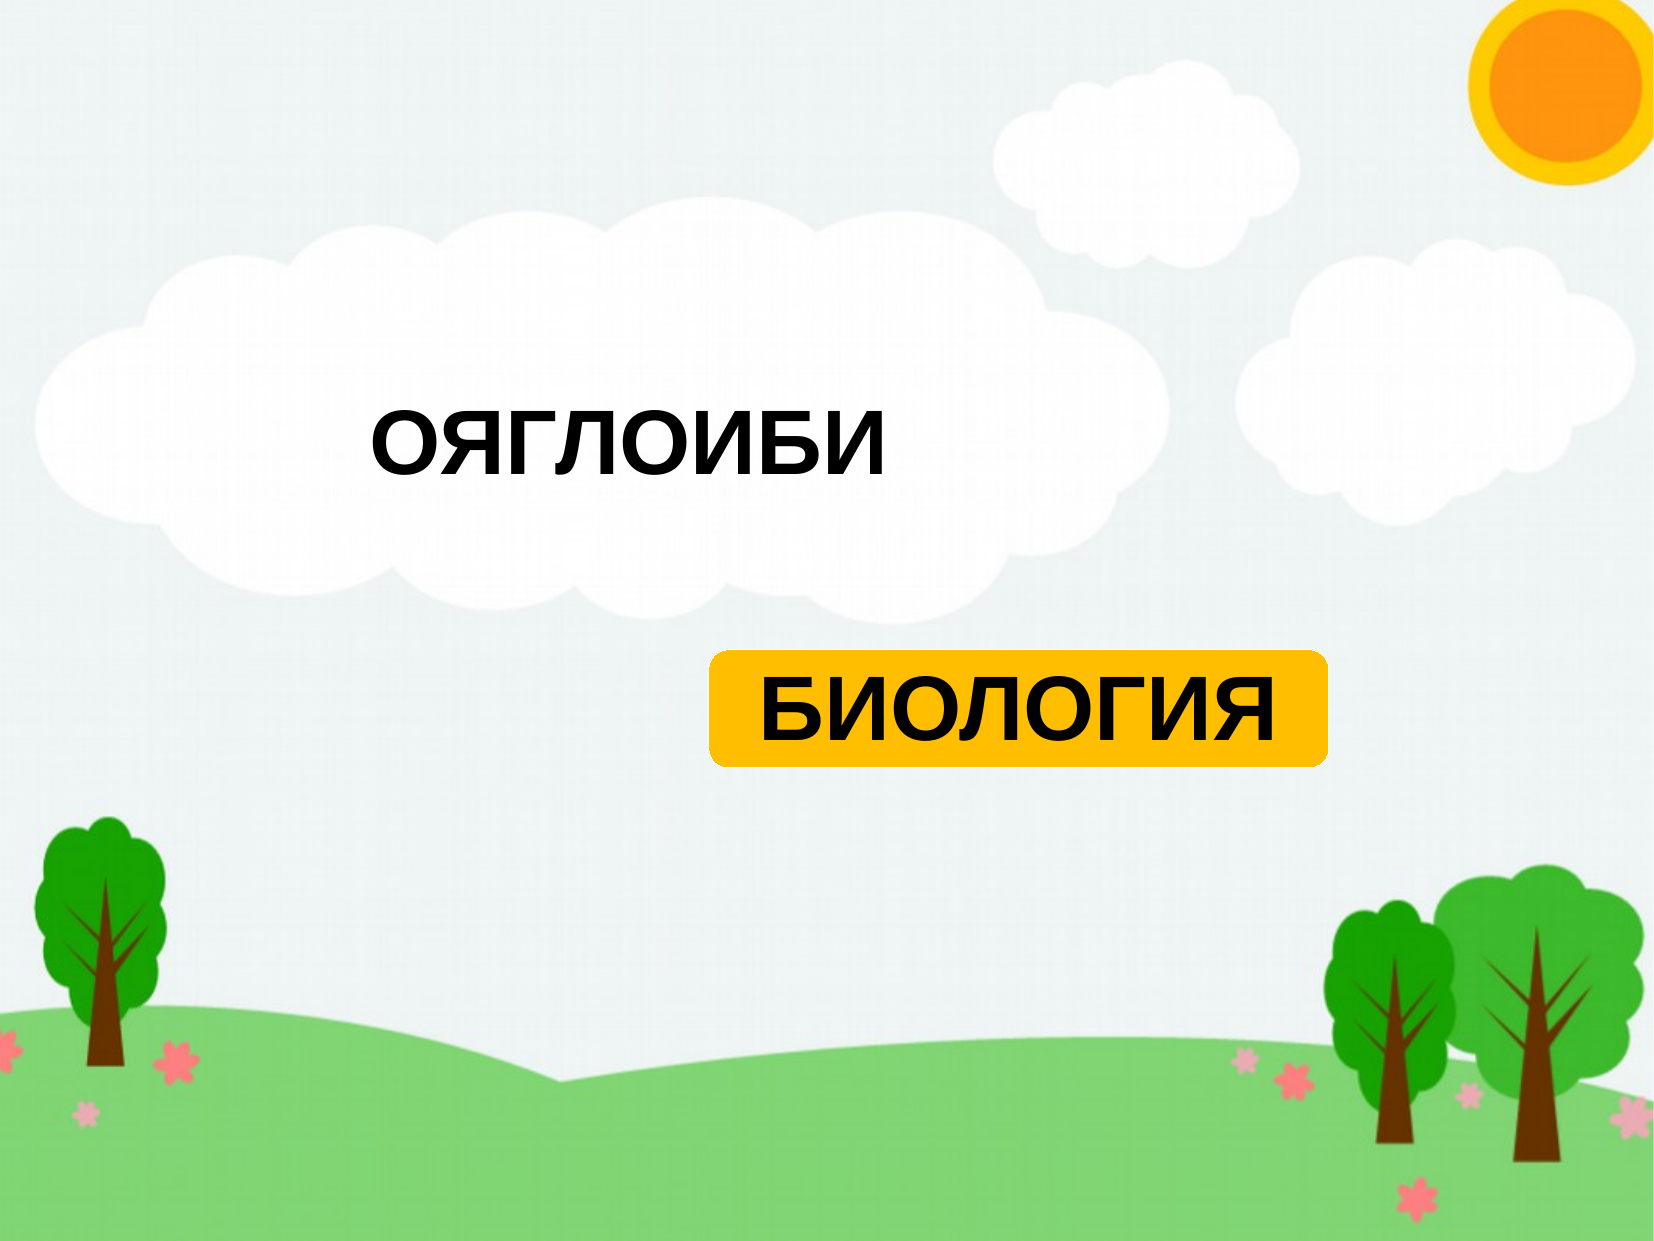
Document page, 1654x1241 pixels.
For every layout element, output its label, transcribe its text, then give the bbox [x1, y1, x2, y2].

text_box БИОЛОГИЯ [708, 649, 1329, 768]
picture [0, 0, 1654, 1241]
text_box ОЯГЛОИБИ [354, 383, 1300, 707]
